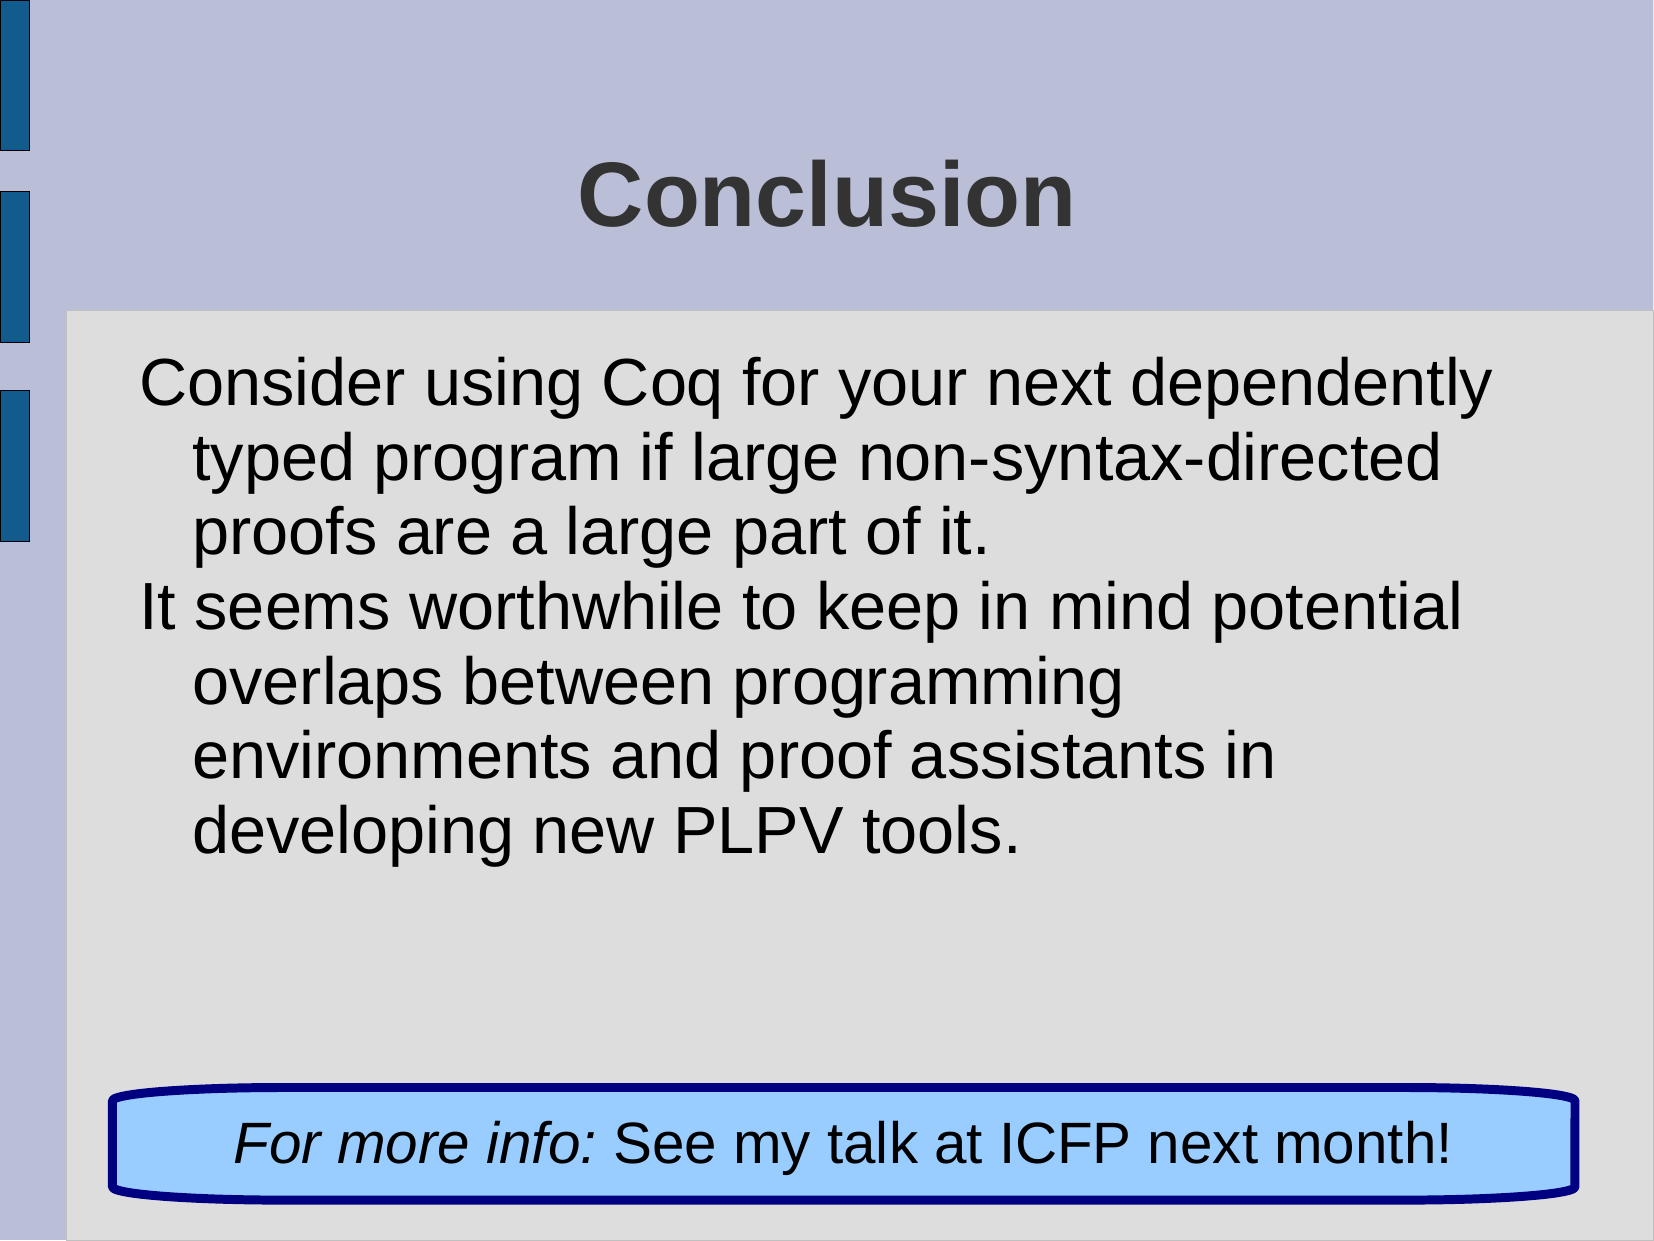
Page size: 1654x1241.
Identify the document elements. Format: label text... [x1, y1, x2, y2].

text_box For more info: See my talk at ICFP next month! [112, 1087, 1576, 1201]
list Consider using Coq for your next dependently typed program if large non-syntax-directed proofs are a large part of it. It seems worthwhile to keep in mind potential overlaps between programming environments and proof assistants in developing new PLPV tools. [121, 344, 1534, 1096]
title Conclusion [121, 91, 1534, 299]
